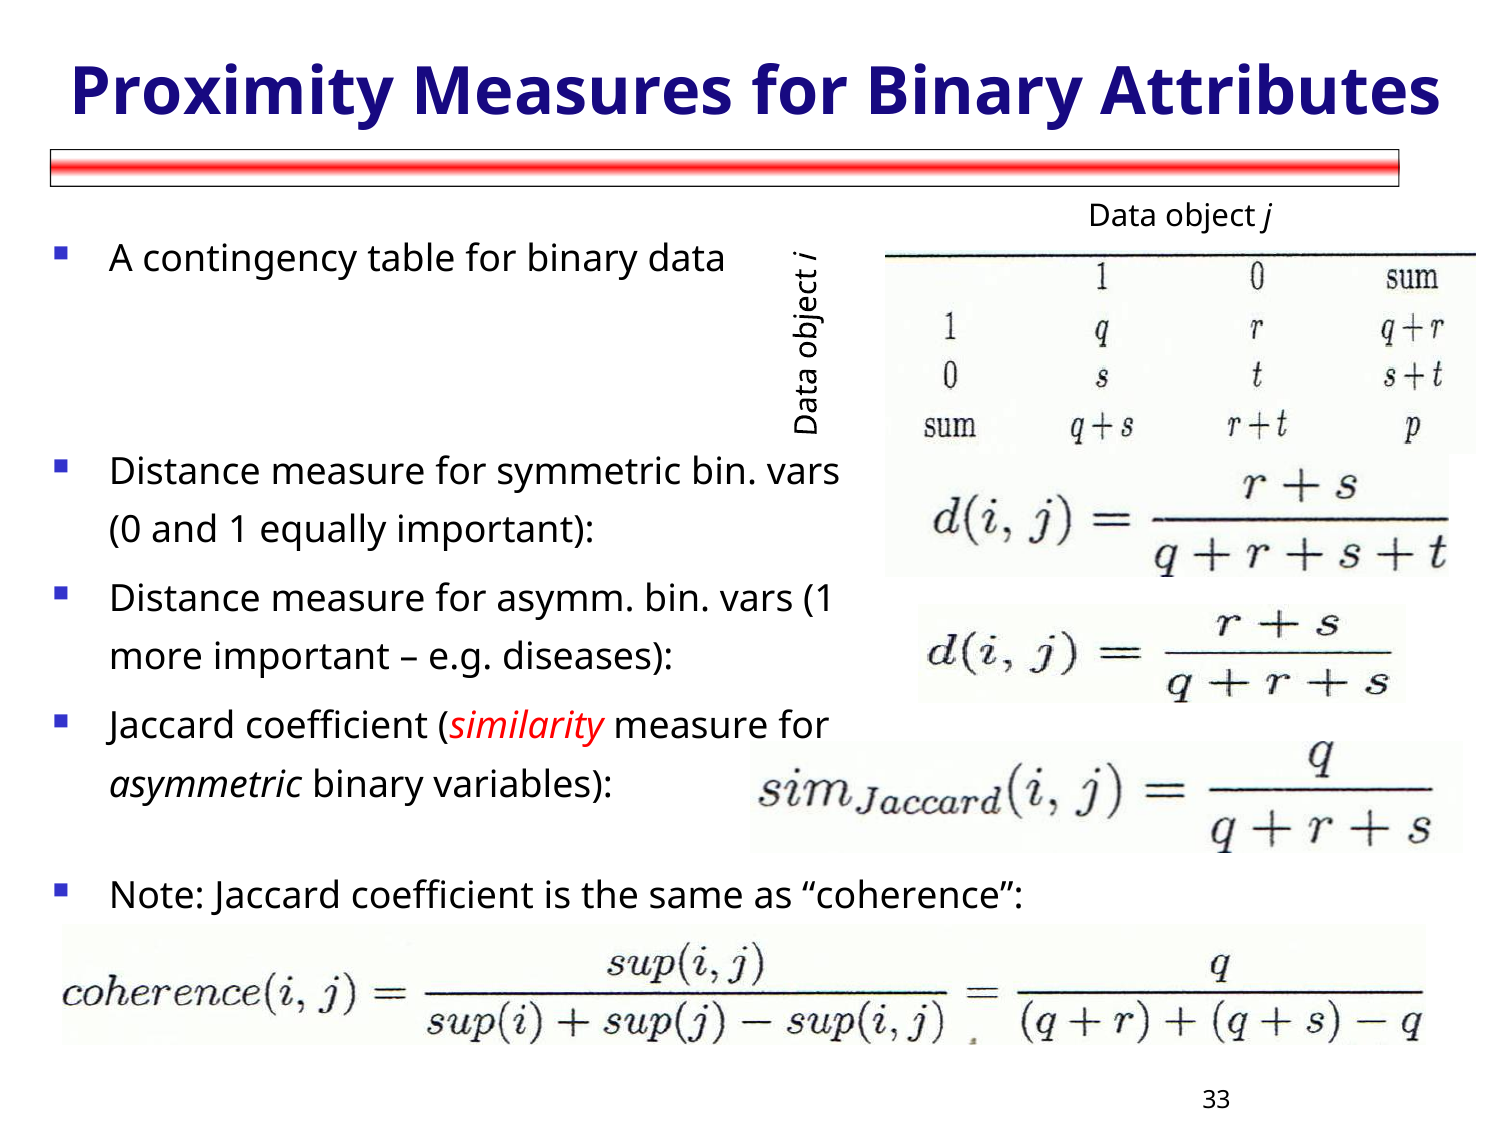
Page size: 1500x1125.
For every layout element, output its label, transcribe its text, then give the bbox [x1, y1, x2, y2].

picture [918, 604, 1406, 703]
text_box Data object i [776, 236, 831, 453]
list A contingency table for binary data Distance measure for symmetric bin. vars (0 and 1 equally important): Distance measure for asymm. bin. vars (1 more important – e.g. diseases): Jaccard coefficient (similarity measure for asymmetric binary variables): [37, 212, 871, 838]
text_box [62, 924, 1426, 1046]
text_box Data object j [1073, 187, 1287, 241]
title Proximity Measures for Binary Attributes [50, 0, 1463, 176]
text_box <number> [1187, 1062, 1500, 1125]
picture [750, 741, 1463, 853]
text_box Note: Jaccard coefficient is the same as “coherence”: [37, 849, 1438, 951]
picture [885, 250, 1476, 577]
